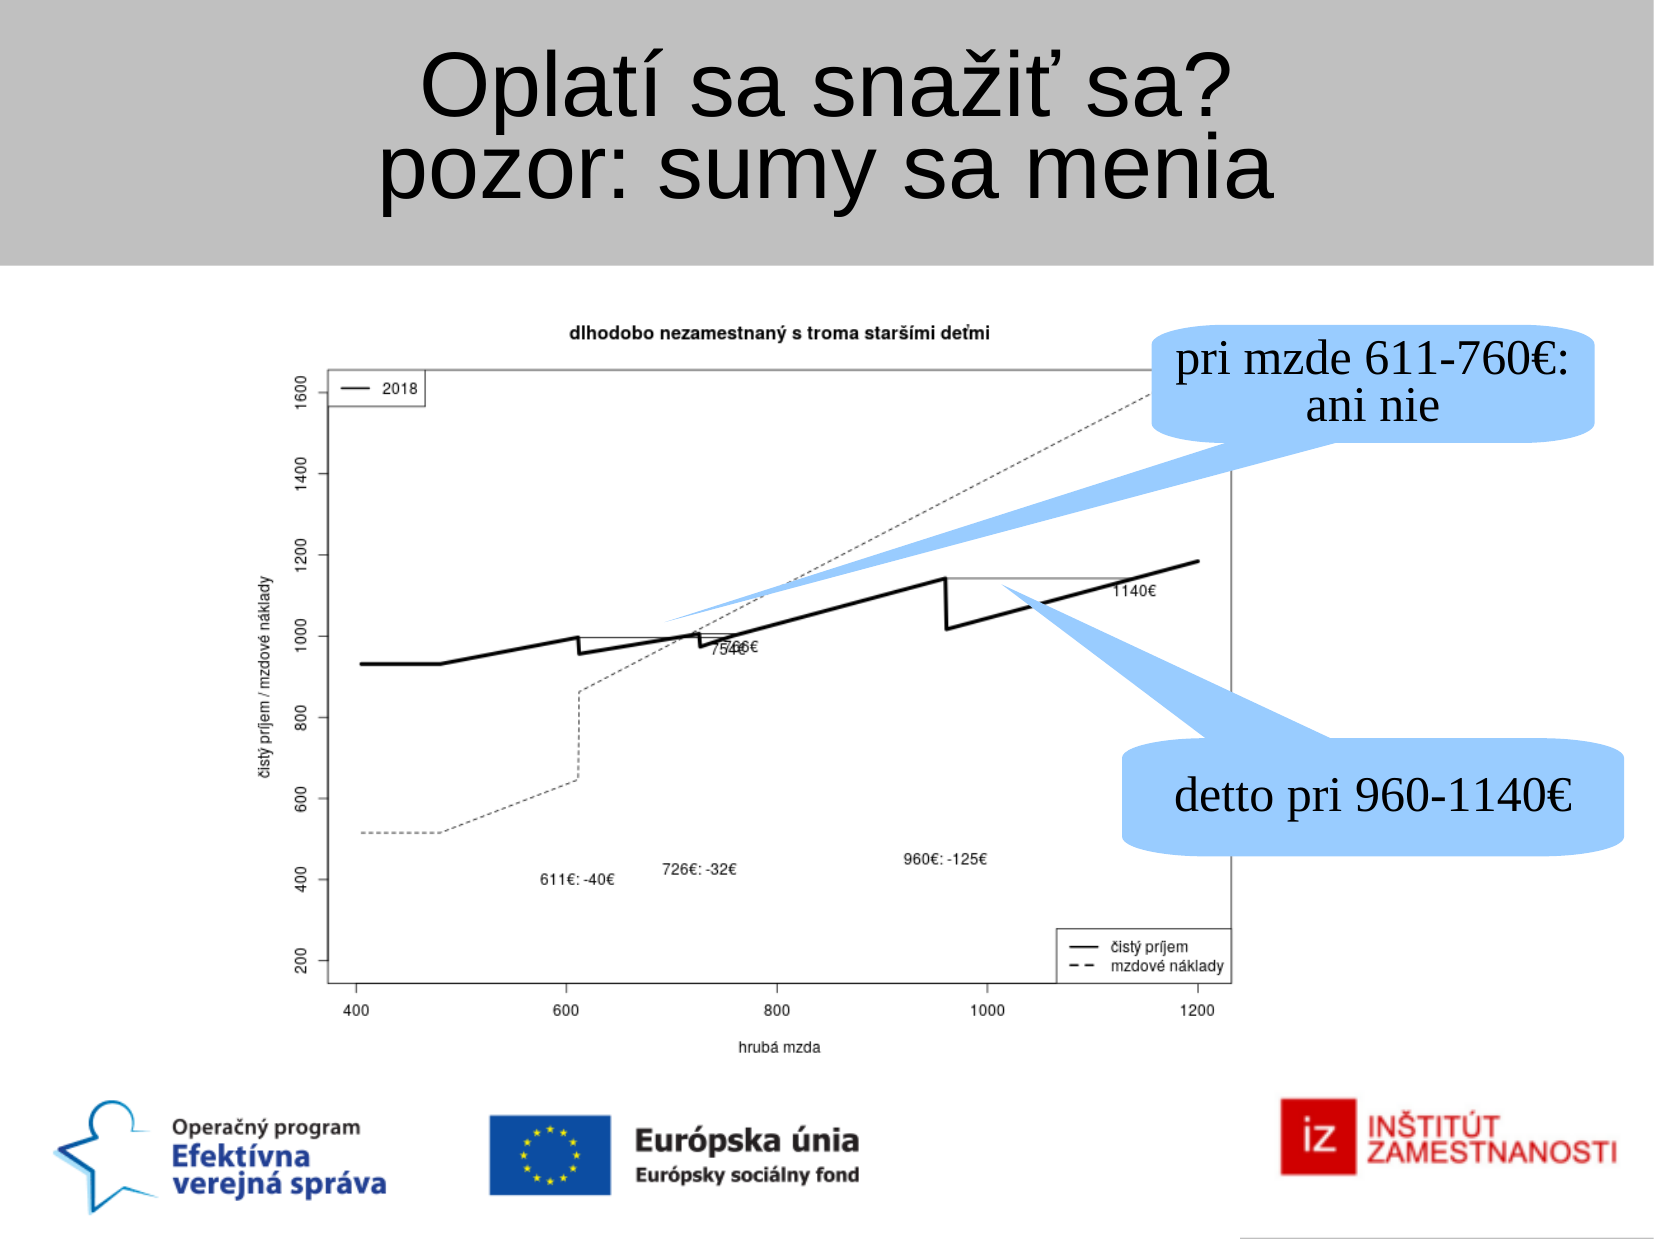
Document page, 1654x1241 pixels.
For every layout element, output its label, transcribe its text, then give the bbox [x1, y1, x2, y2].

text_box pri mzde 611-760€: ani nie [664, 324, 1595, 623]
picture [29, 295, 1654, 1241]
text_box detto pri 960-1140€ [1001, 584, 1625, 857]
title Oplatí sa snažiť sa? pozor: sumy sa menia [88, 29, 1565, 237]
